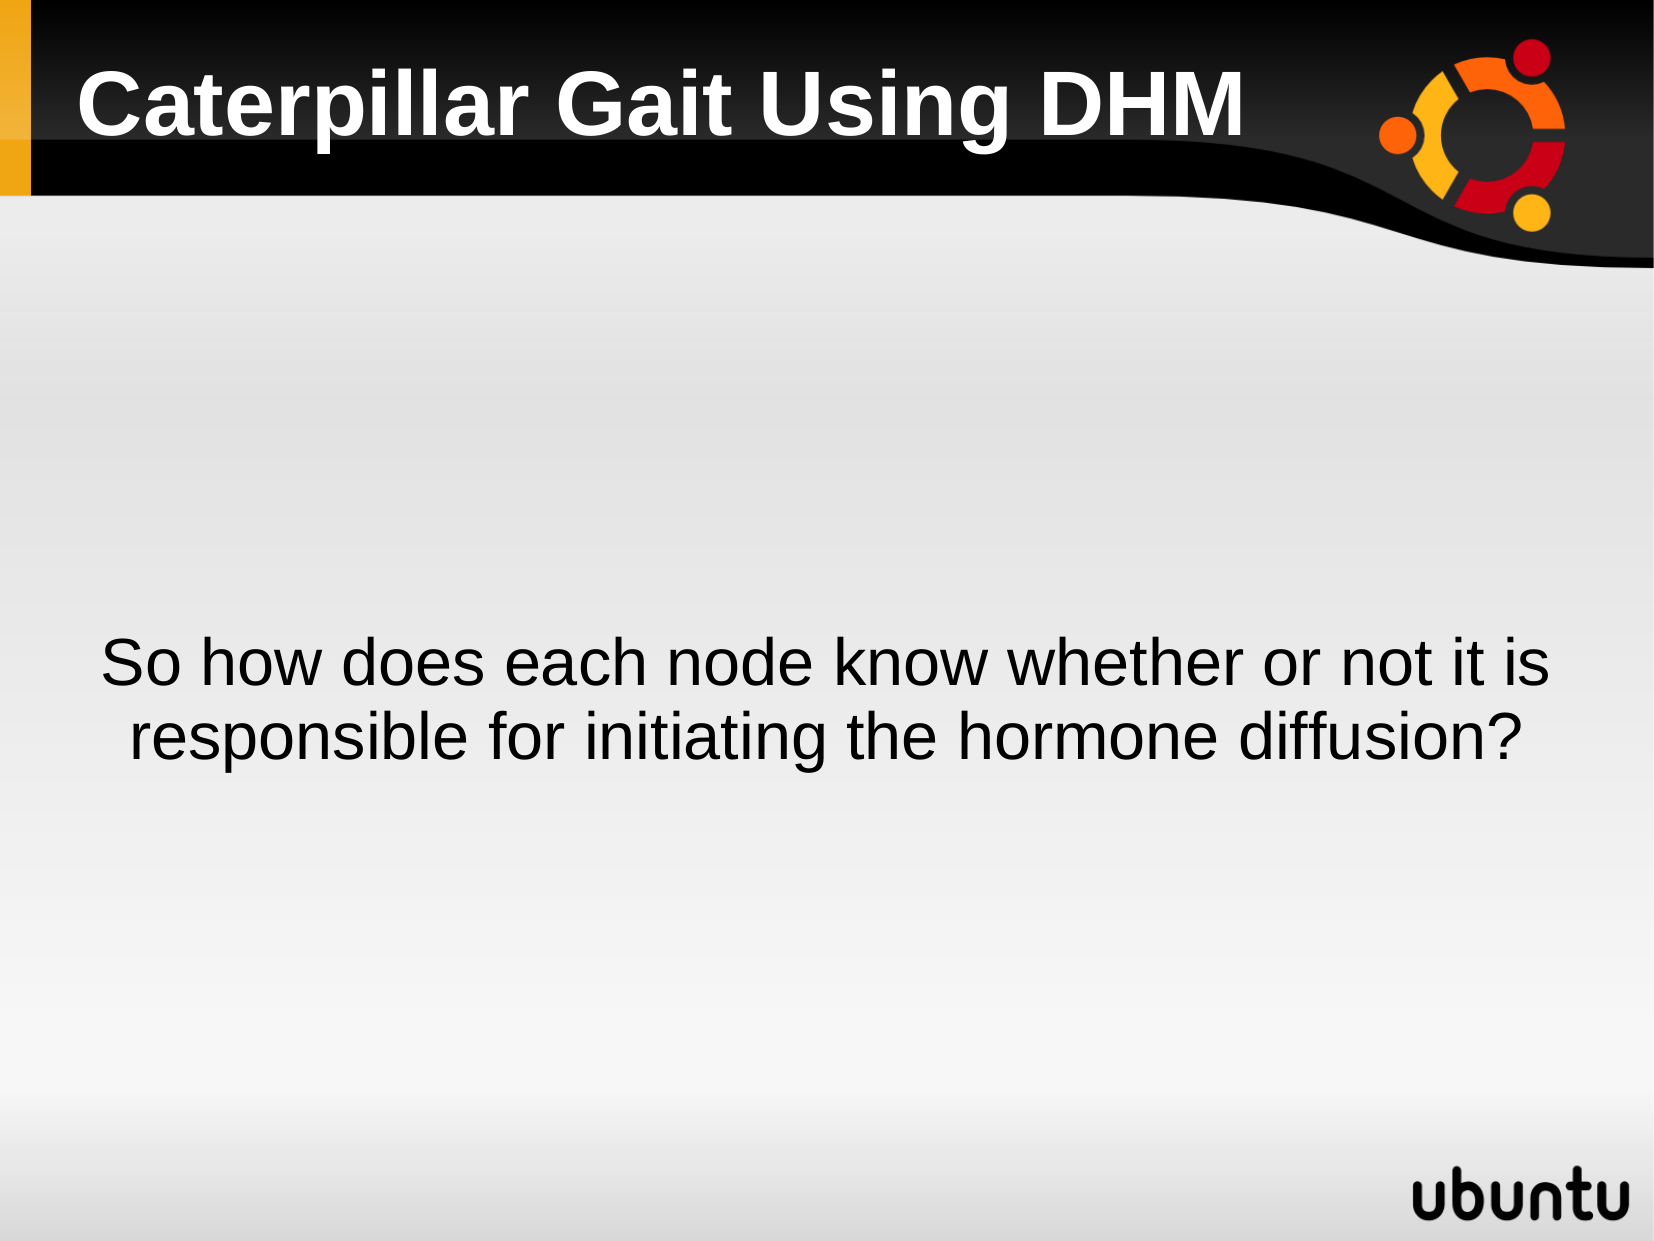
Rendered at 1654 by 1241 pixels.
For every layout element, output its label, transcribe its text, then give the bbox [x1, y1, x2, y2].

title Caterpillar Gait Using DHM [76, 0, 1565, 208]
subtitle So how does each node know whether or not it is responsible for initiating the hormone diffusion? [82, 297, 1571, 1102]
picture [0, 0, 1654, 1241]
